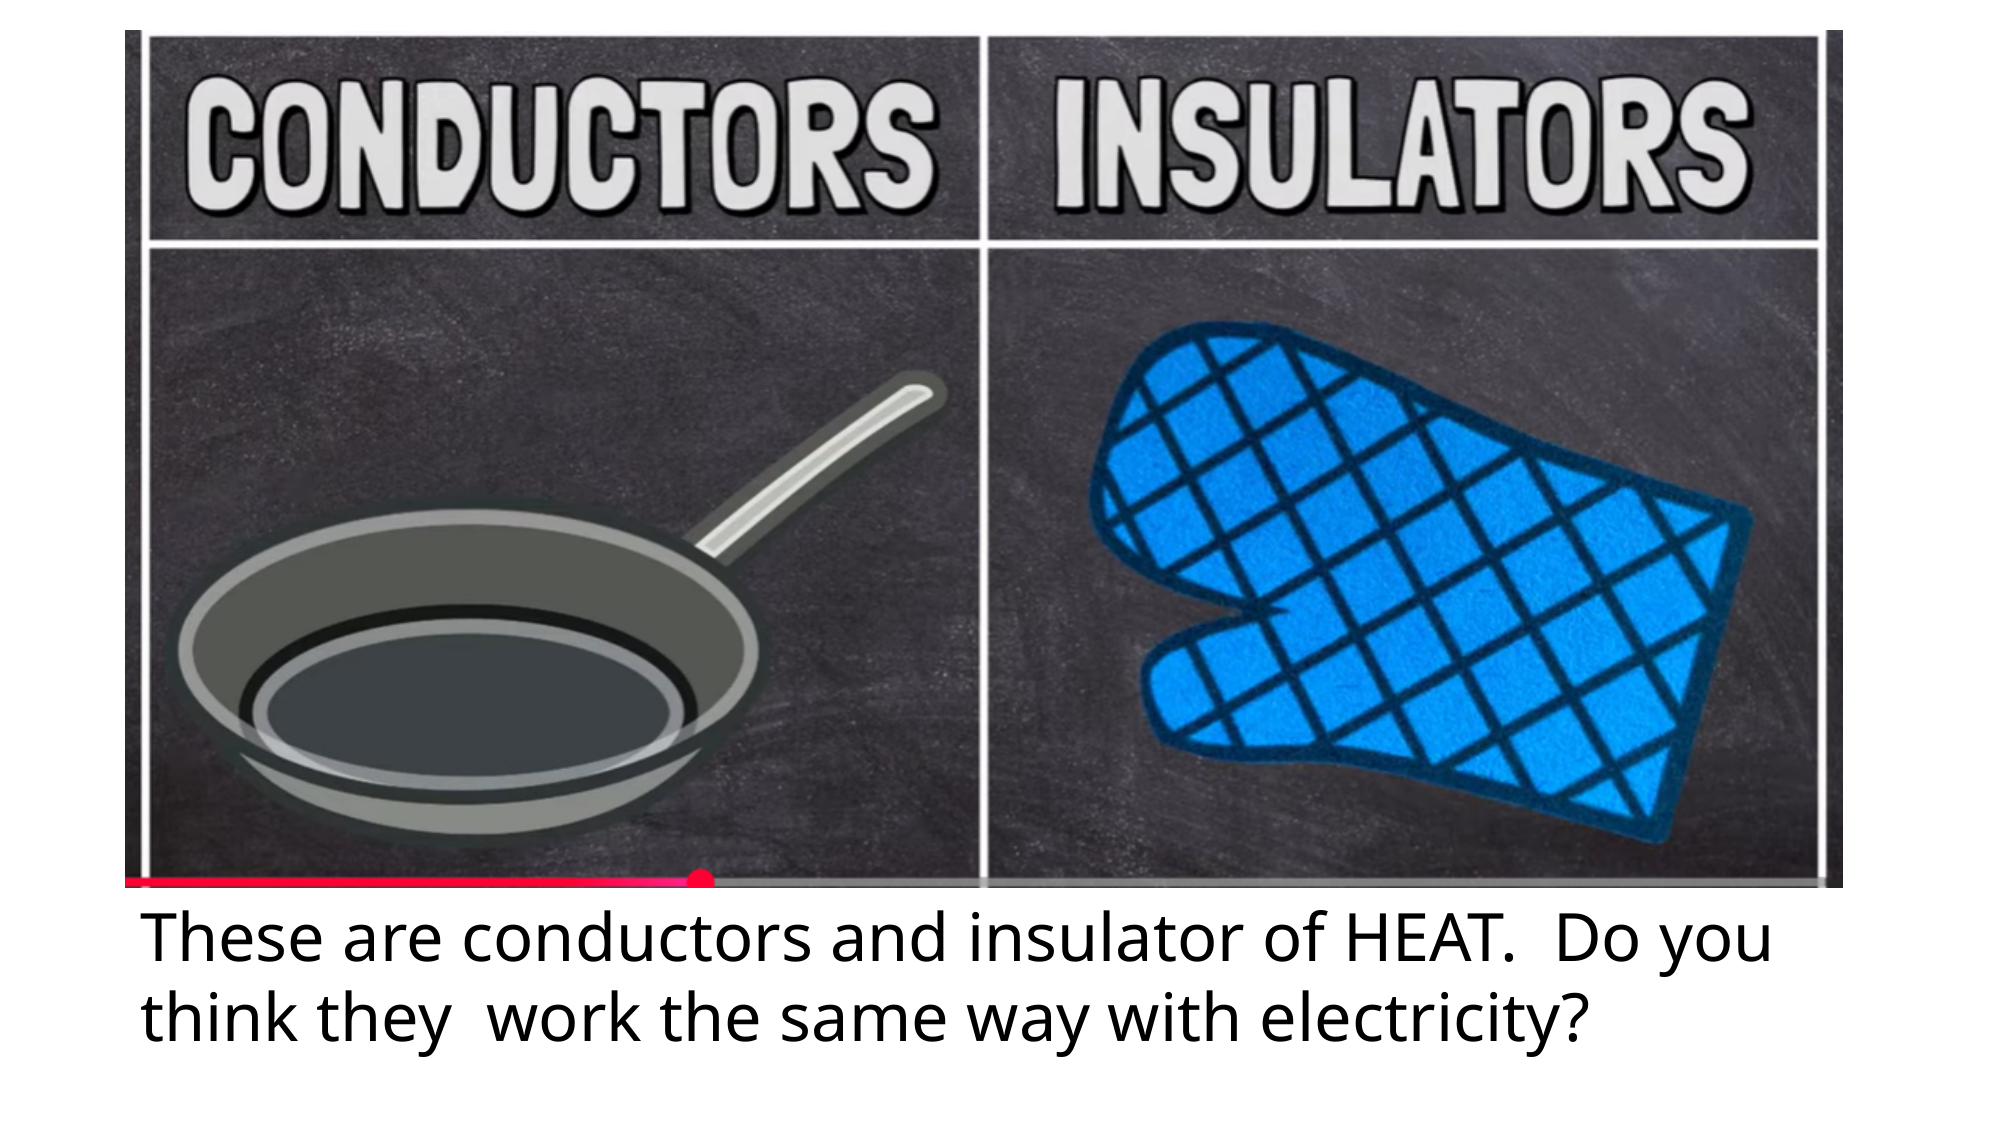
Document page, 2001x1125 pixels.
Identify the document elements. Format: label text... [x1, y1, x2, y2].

picture [125, 30, 1843, 887]
text_box These are conductors and insulator of HEAT. Do you think they work the same way with electricity? [125, 887, 1899, 1064]
